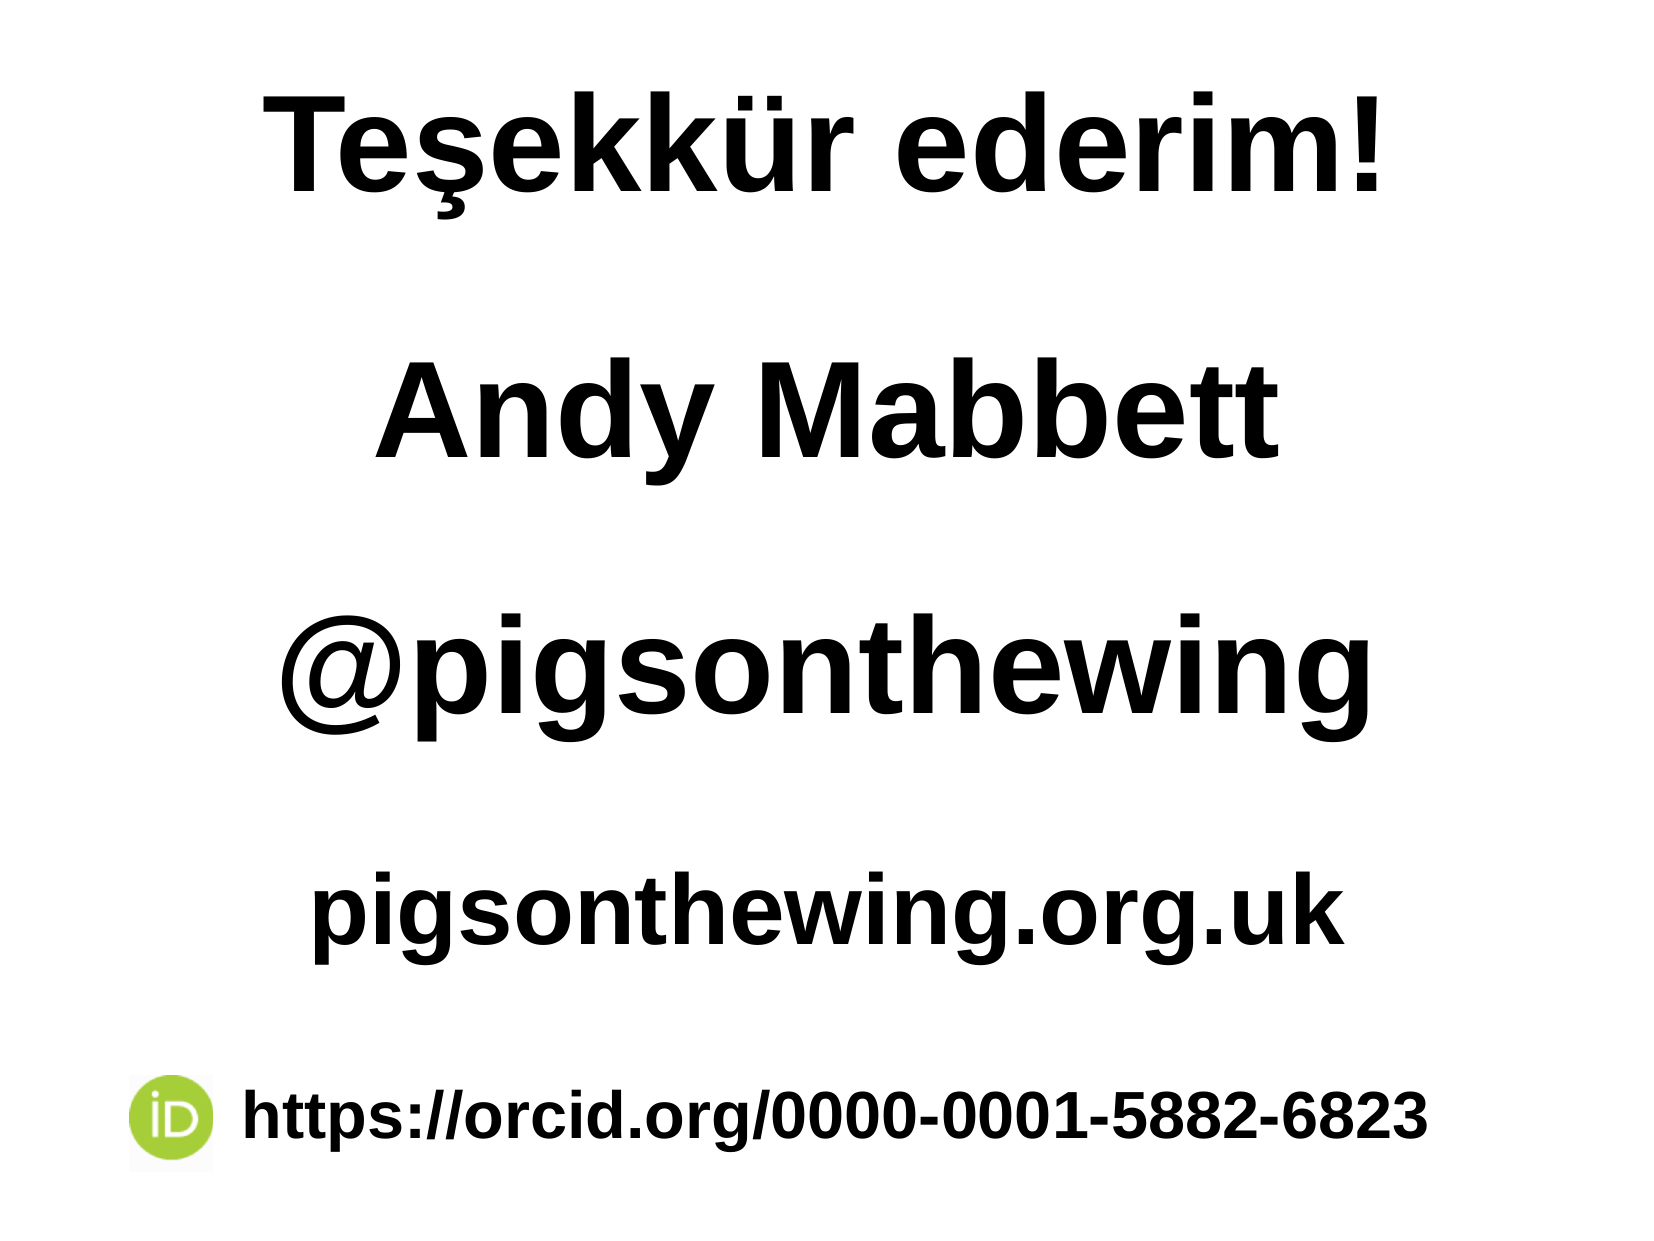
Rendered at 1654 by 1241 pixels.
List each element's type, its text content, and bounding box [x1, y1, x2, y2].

subtitle Teşekkür ederim! Andy Mabbett @pigsonthewing pigsonthewing.org.uk https://orcid.org/0000-0001-5882-6823 [82, 66, 1571, 1153]
picture [129, 1075, 213, 1172]
